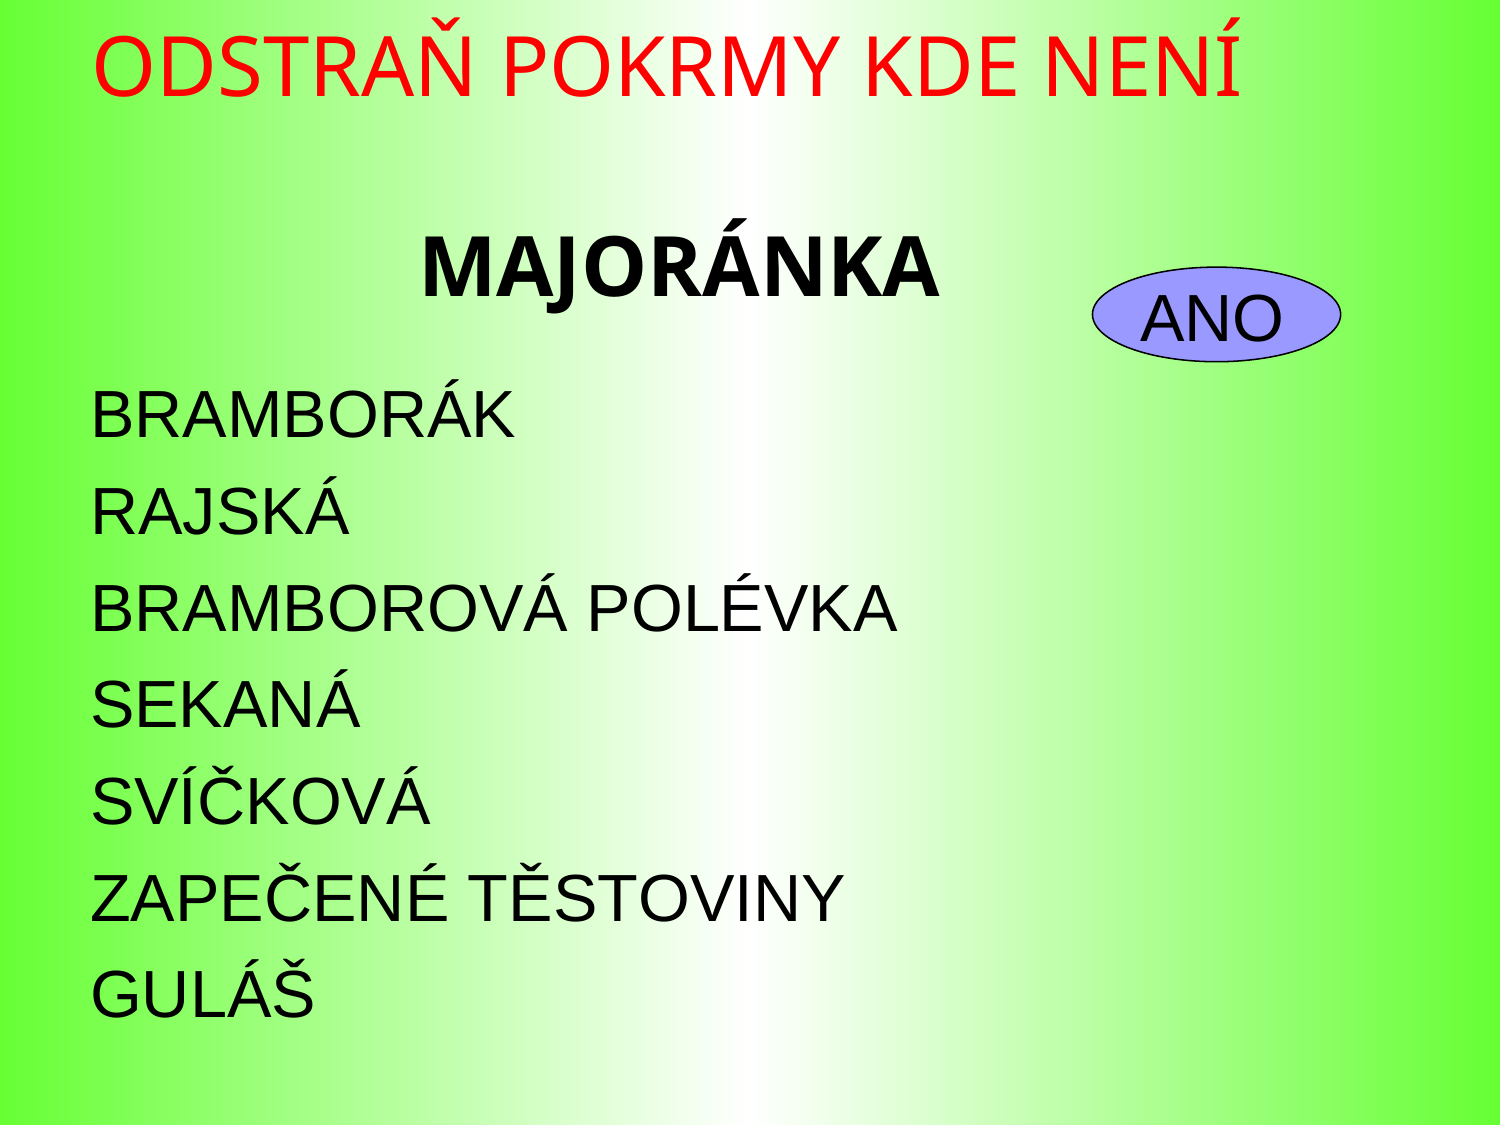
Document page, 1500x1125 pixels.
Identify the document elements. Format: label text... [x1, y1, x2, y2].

list ANO BRAMBORÁK RAJSKÁ BRAMBOROVÁ POLÉVKA SEKANÁ SVÍČKOVÁ ZAPEČENÉ TĚSTOVINY GULÁŠ [75, 267, 1426, 1125]
title ODSTRAŇ POKRMY KDE NENÍ MAJORÁNKA [76, 5, 1427, 321]
